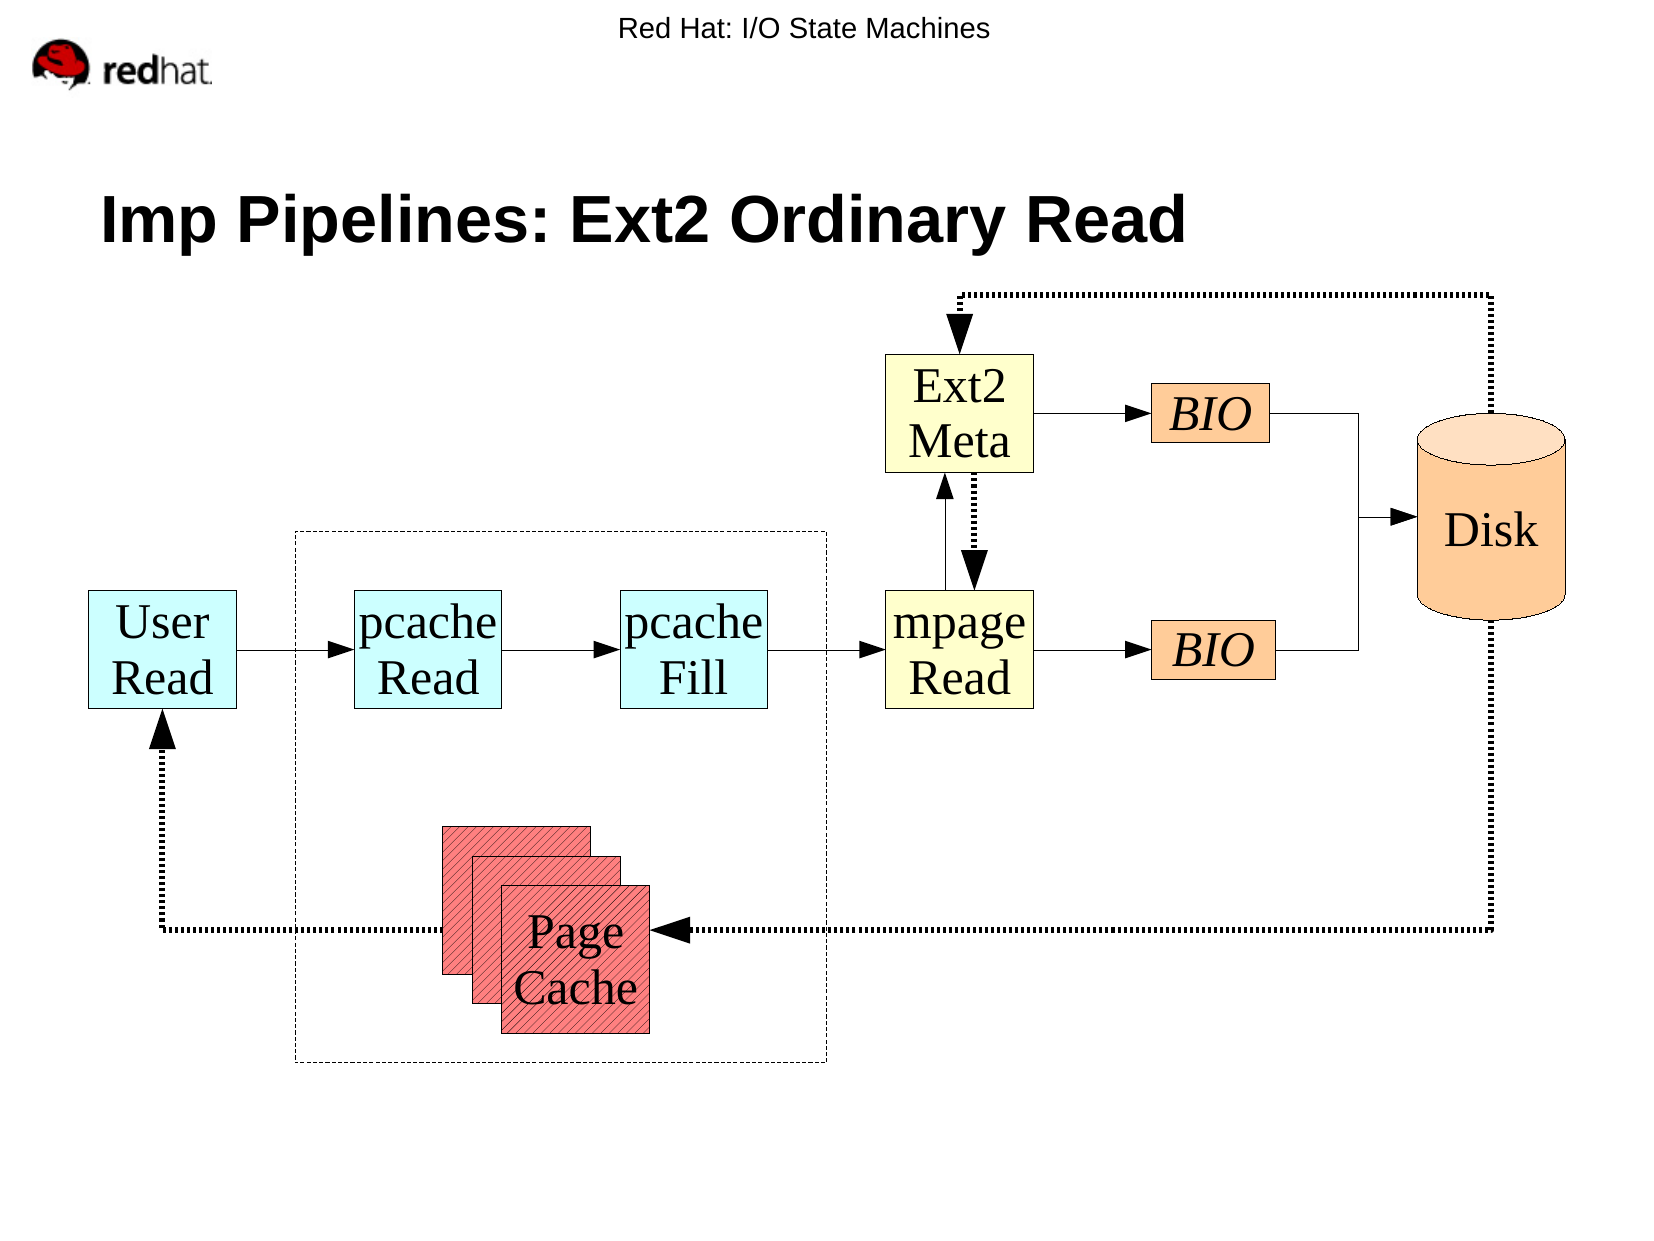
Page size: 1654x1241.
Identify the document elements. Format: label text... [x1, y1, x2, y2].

text_box pcache Read [354, 590, 502, 709]
text_box pcache Fill [620, 590, 768, 709]
text_box User Read [88, 590, 237, 709]
text_box BIO [1151, 383, 1270, 443]
text_box Ext2 Meta [885, 354, 1034, 473]
text_box [442, 826, 621, 1004]
picture [31, 37, 212, 98]
title Imp Pipelines: Ext2 Ordinary Read [100, 164, 1506, 275]
text_box BIO [1151, 620, 1276, 680]
text_box Disk [1417, 440, 1566, 621]
text_box mpage Read [885, 590, 1034, 709]
text_box Page Cache [501, 885, 650, 1034]
